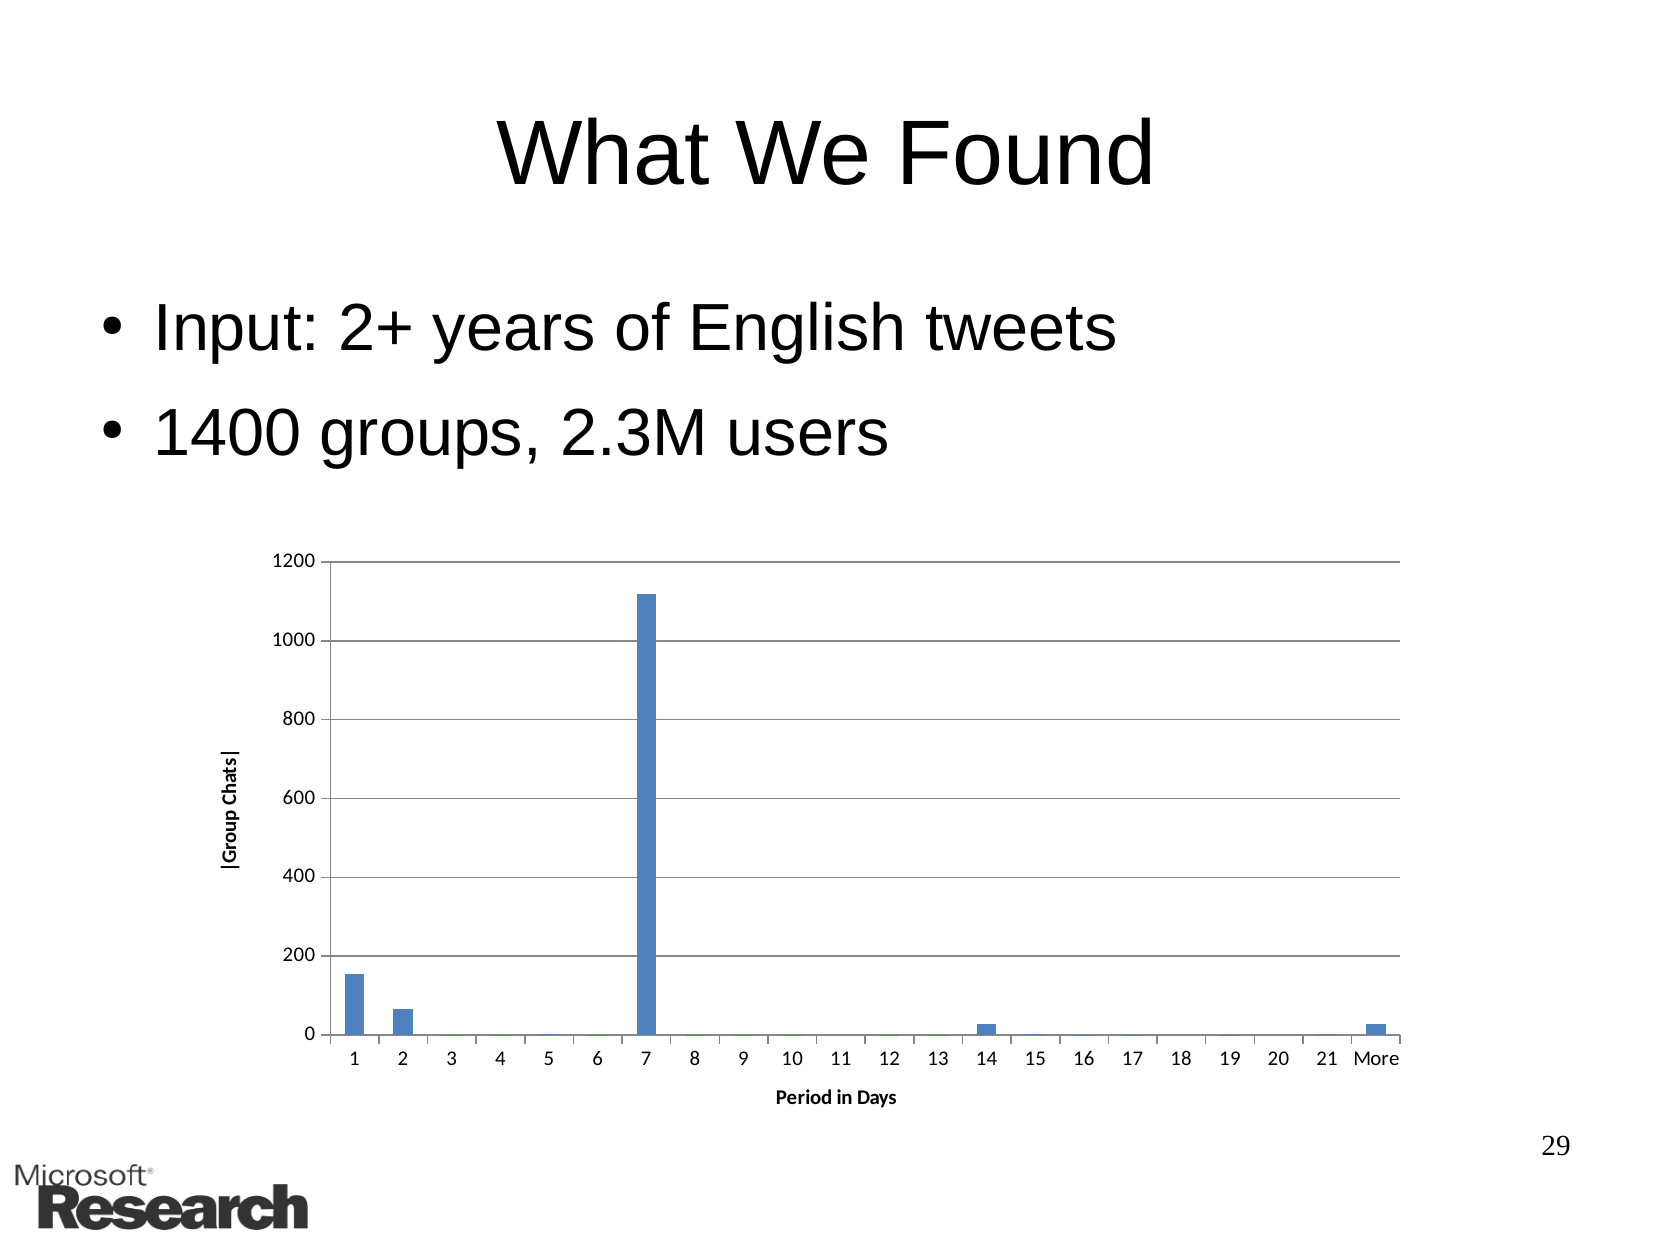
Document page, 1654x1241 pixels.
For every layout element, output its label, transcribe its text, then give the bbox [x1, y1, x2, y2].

title What We Found [82, 49, 1571, 257]
list Input: 2+ years of English tweets 1400 groups, 2.3M users [82, 290, 1538, 1010]
picture [5, 1148, 322, 1241]
chart [187, 539, 1425, 1140]
